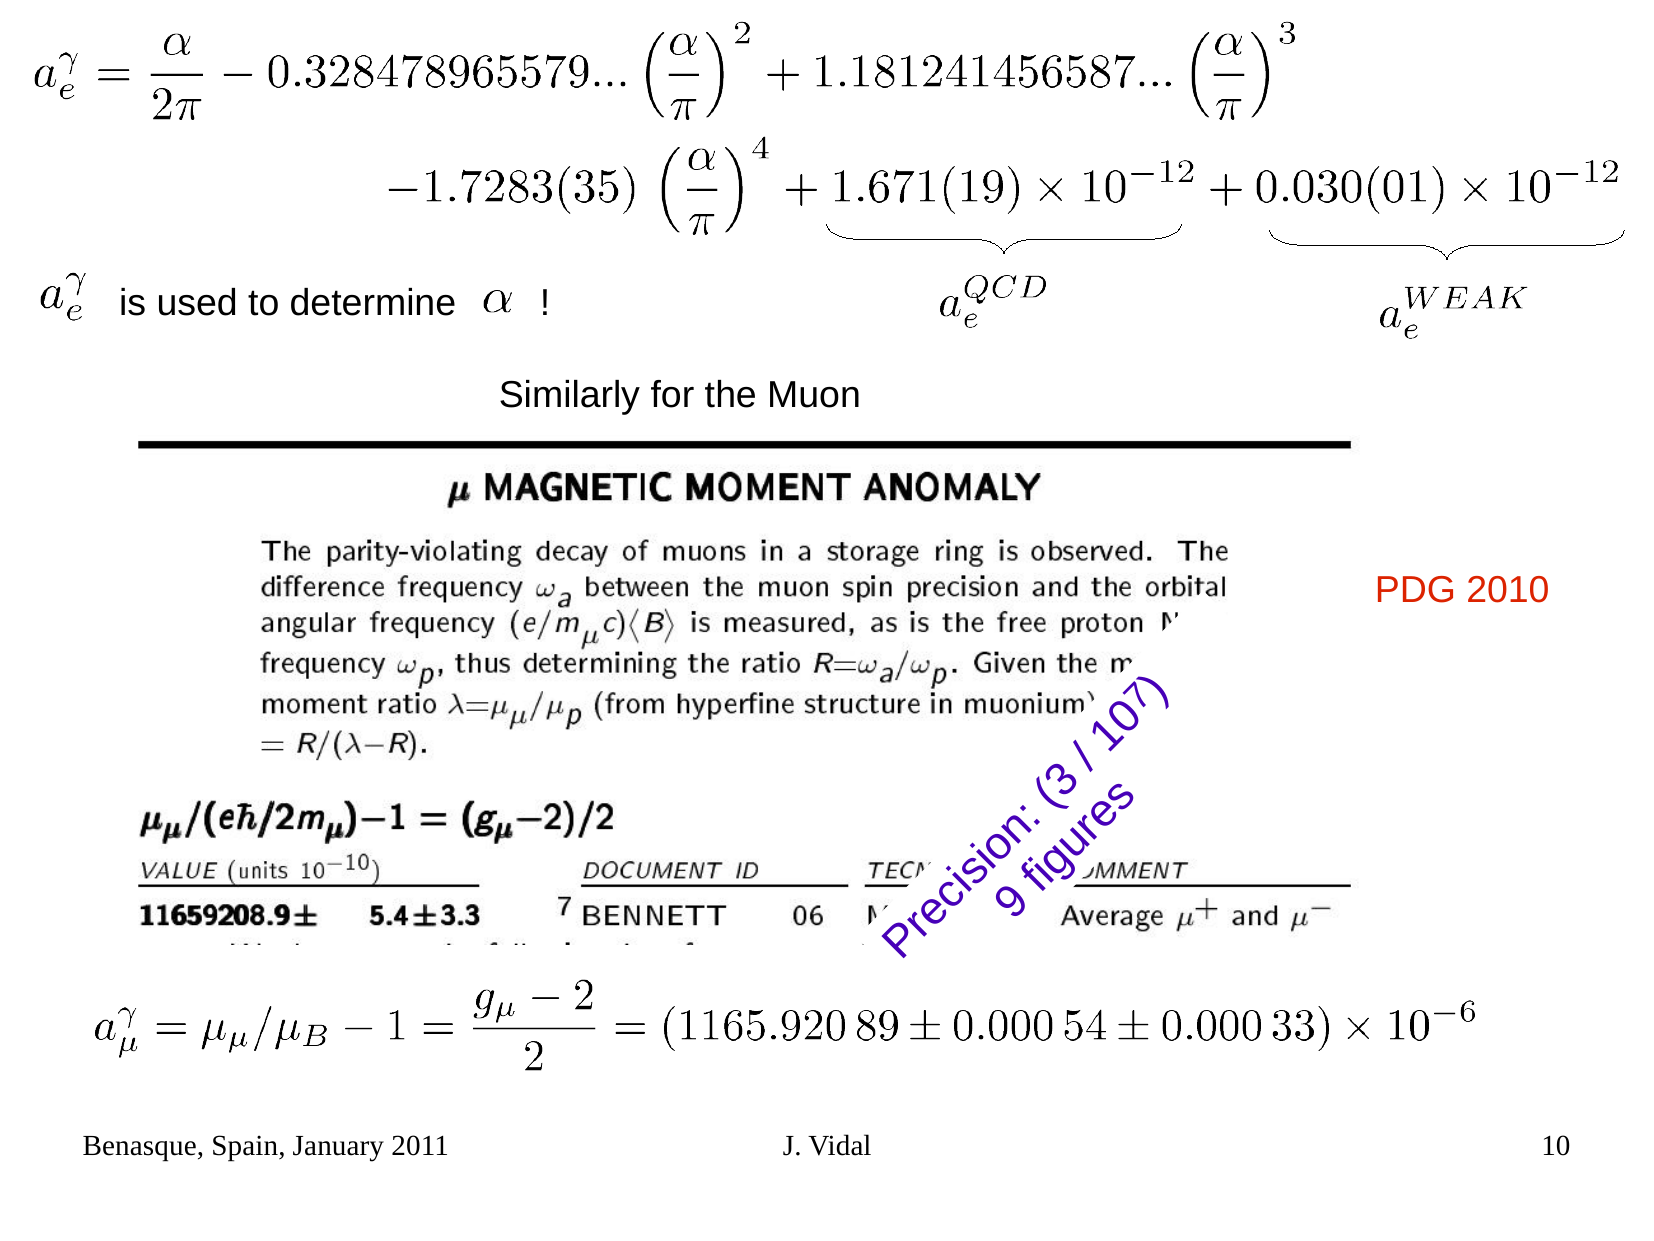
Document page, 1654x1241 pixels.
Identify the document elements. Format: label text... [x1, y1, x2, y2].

text_box PDG 2010 [1360, 561, 1565, 618]
text_box is used to determine ! [41, 273, 576, 331]
picture [1375, 283, 1538, 342]
picture [118, 435, 1365, 945]
text_box Similarly for the Muon [484, 366, 886, 424]
text_box Precision: (3 / 107) 9 figures [856, 590, 1287, 1021]
picture [381, 132, 1625, 237]
picture [935, 272, 1056, 331]
picture [29, 17, 1301, 122]
picture [90, 974, 1478, 1073]
picture [478, 284, 523, 319]
picture [35, 265, 94, 324]
